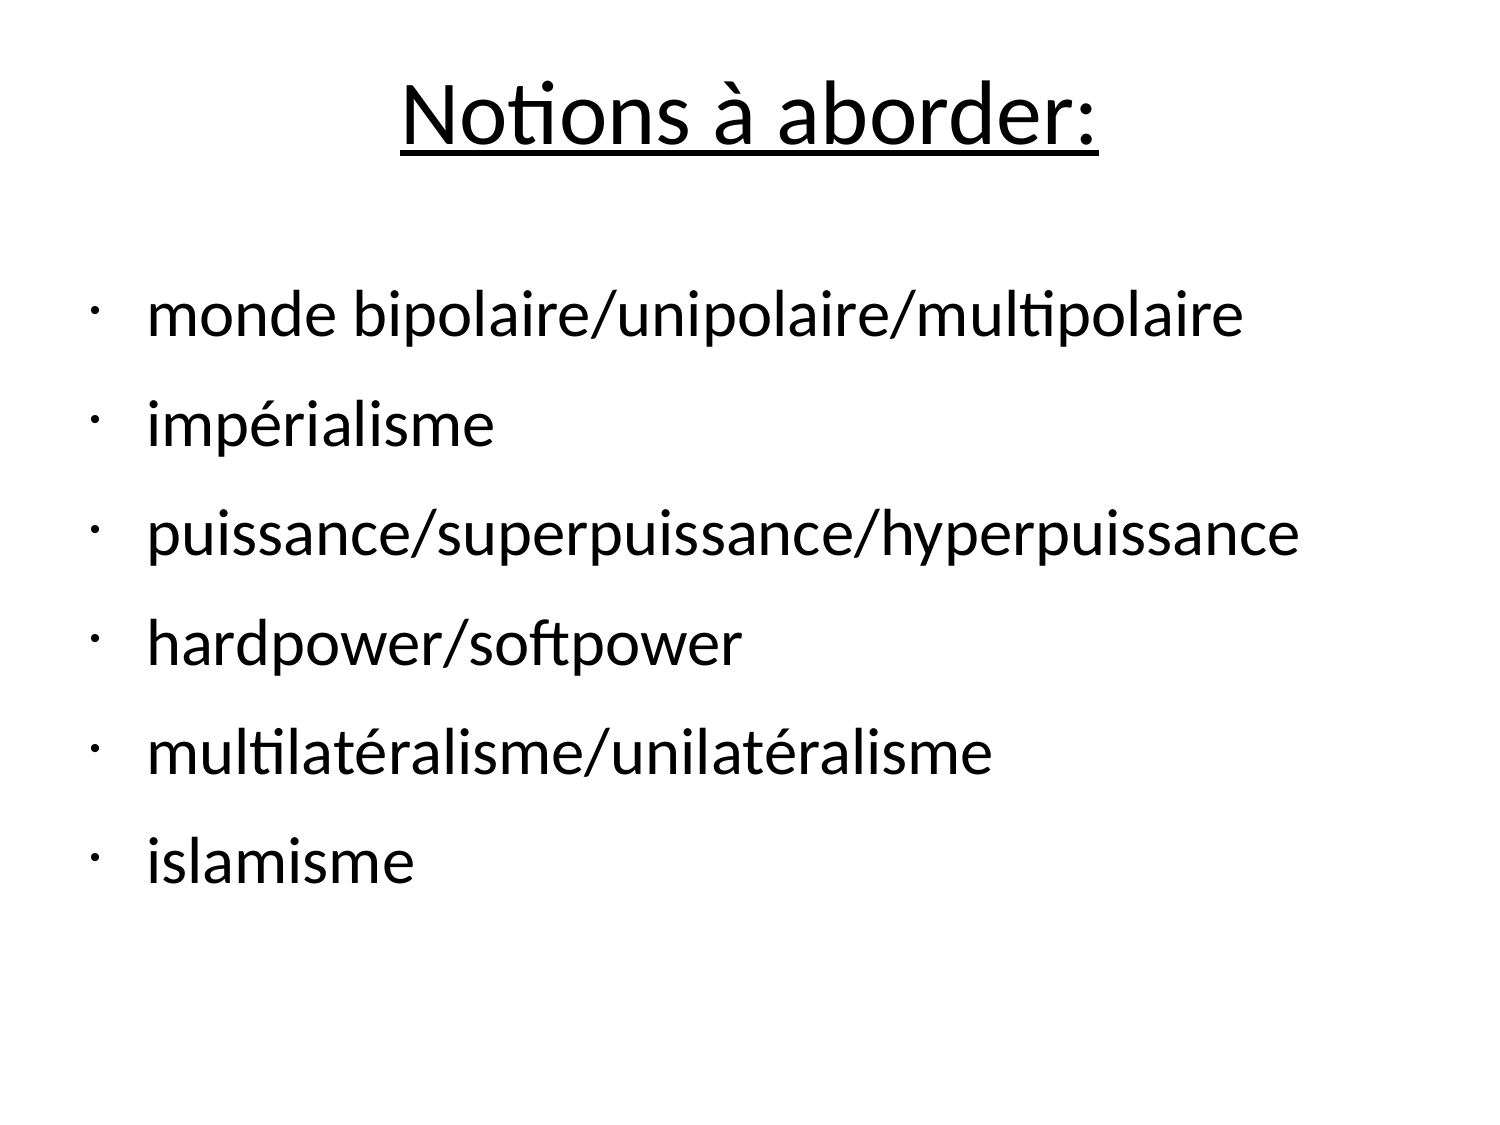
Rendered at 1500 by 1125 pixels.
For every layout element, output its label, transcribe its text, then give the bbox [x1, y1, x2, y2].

list monde bipolaire/unipolaire/multipolaire impérialisme puissance/superpuissance/hyperpuissance hardpower/softpower multilatéralisme/unilatéralisme islamisme [75, 262, 1425, 1005]
title Notions à aborder: [75, 45, 1425, 233]
